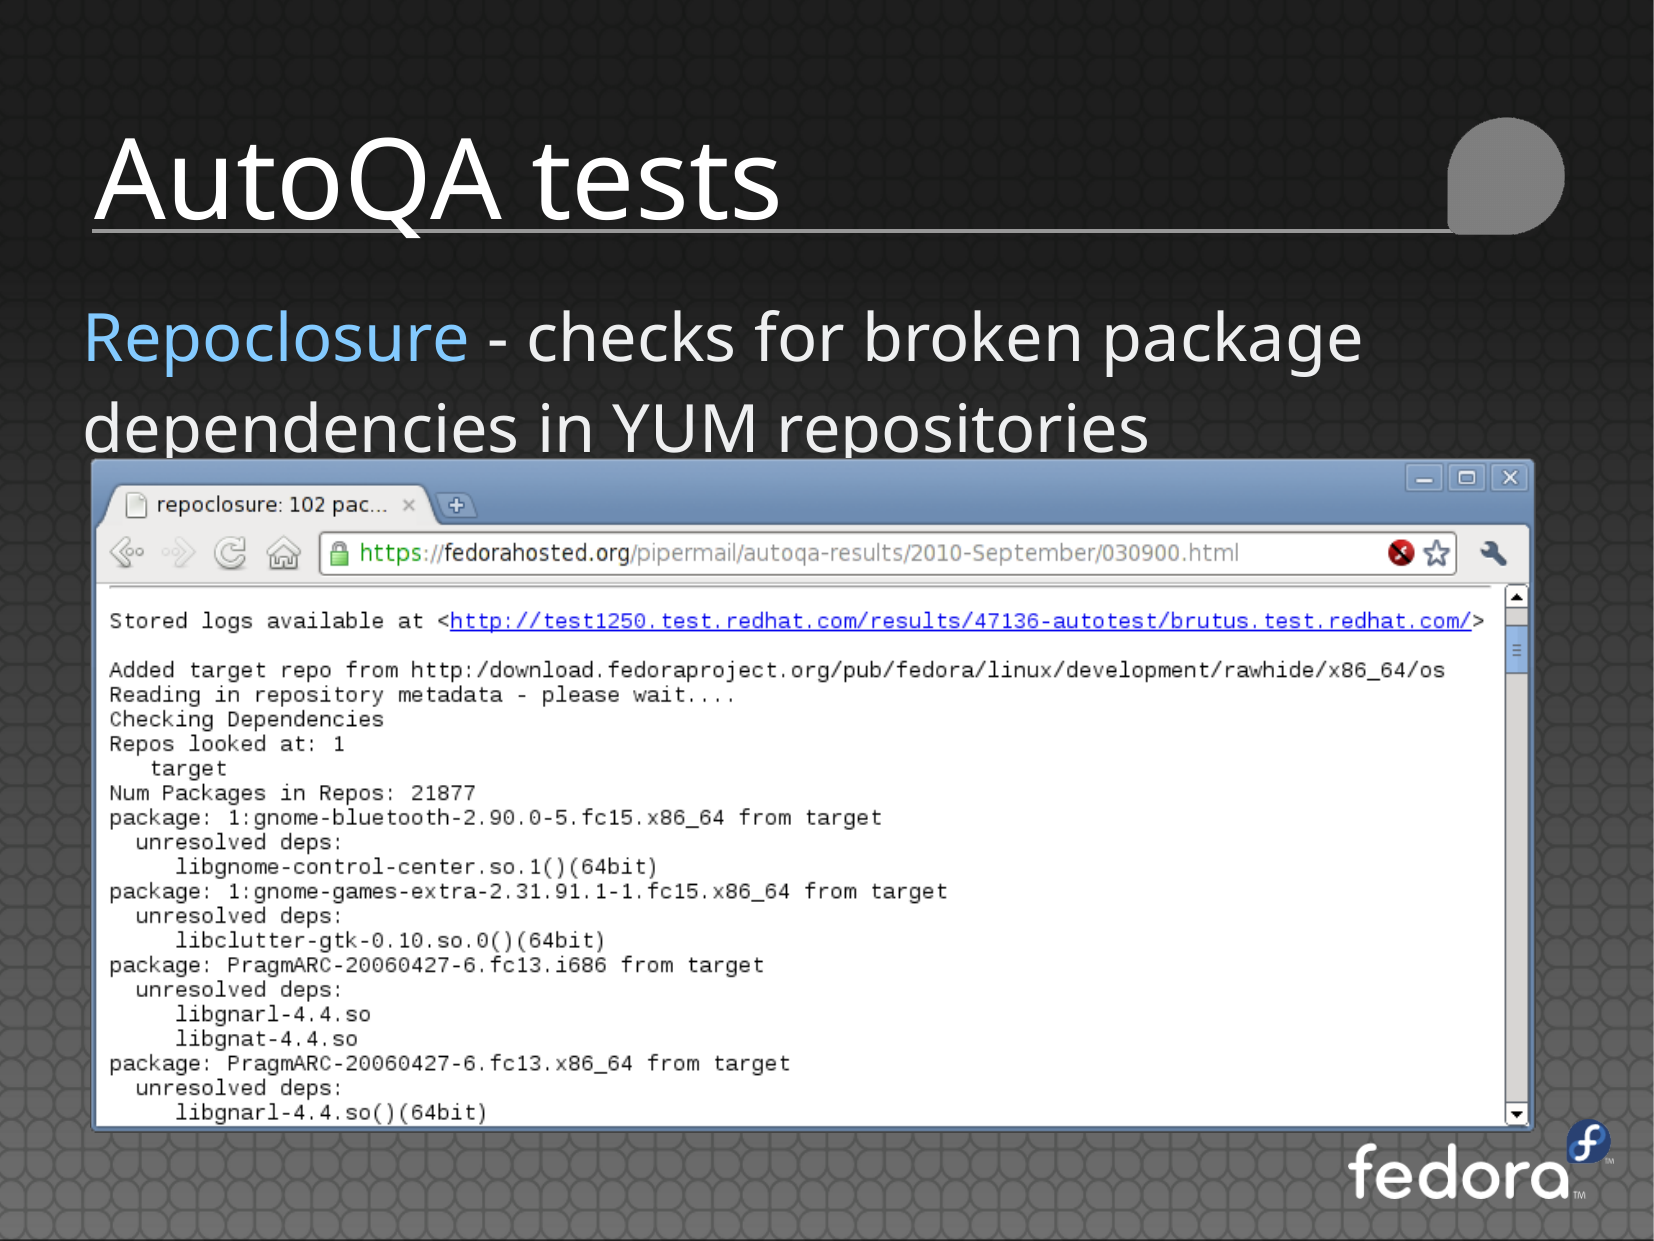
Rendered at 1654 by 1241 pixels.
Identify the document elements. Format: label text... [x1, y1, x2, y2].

picture [0, 0, 1654, 1241]
list Repoclosure - checks for broken package dependencies in YUM repositories [82, 290, 1571, 1094]
title AutoQA tests [94, 100, 1426, 251]
